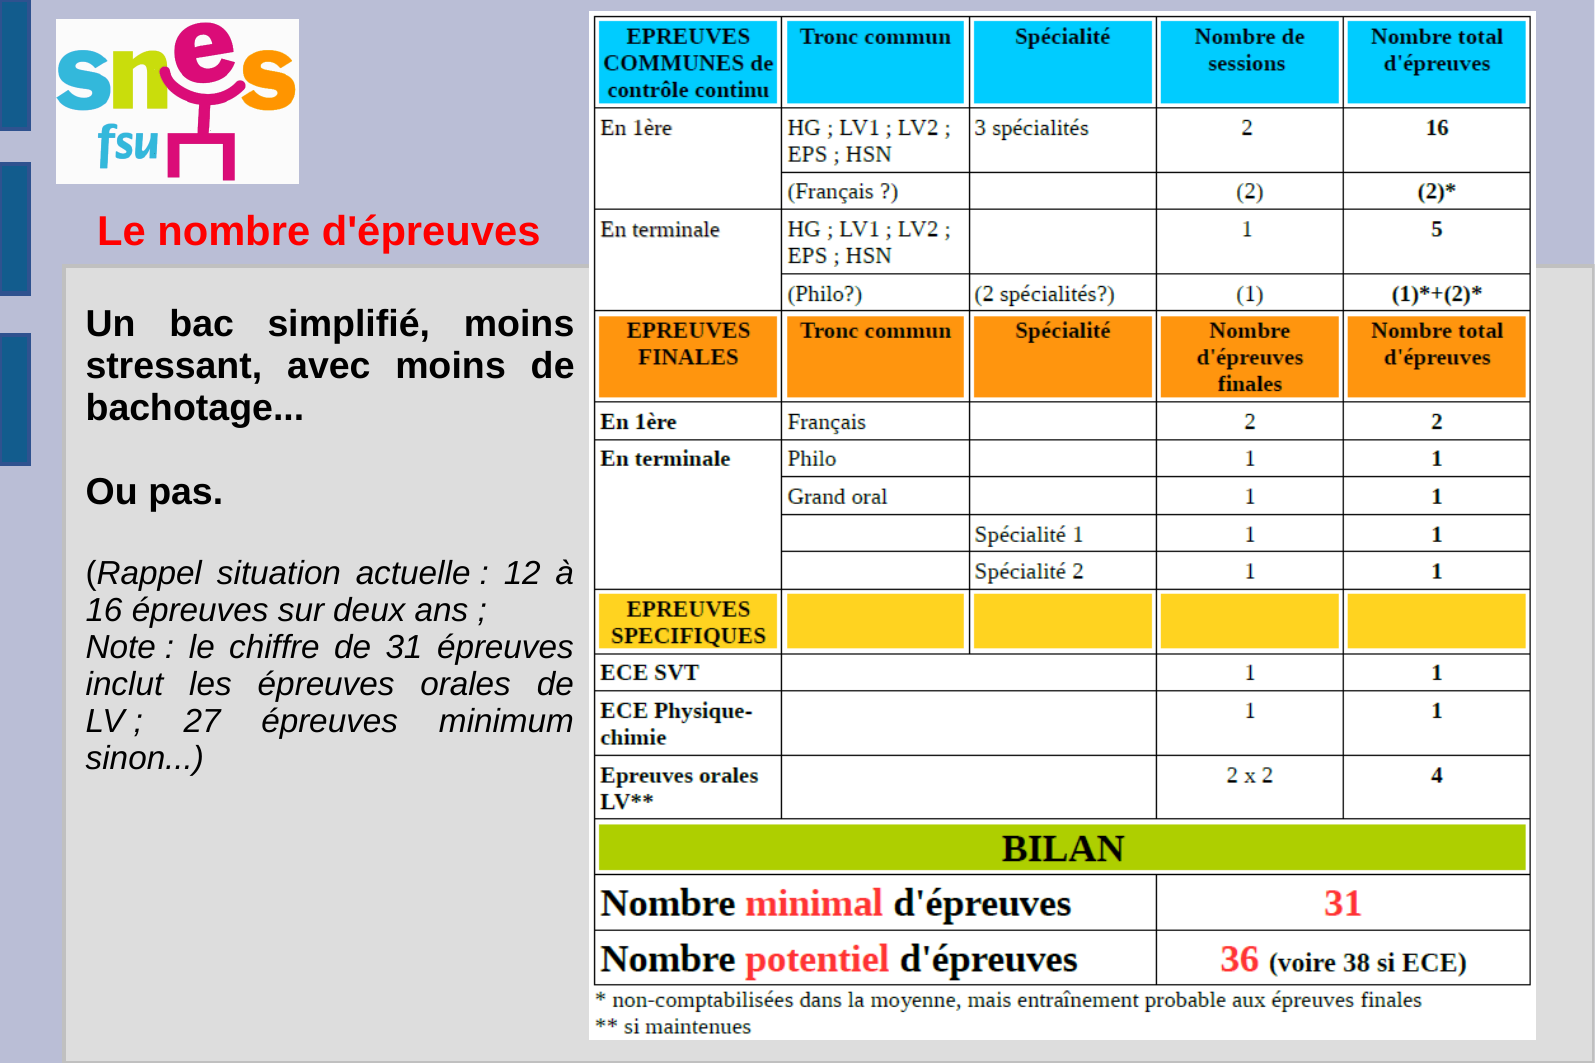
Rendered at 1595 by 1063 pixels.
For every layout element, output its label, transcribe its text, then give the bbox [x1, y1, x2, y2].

picture [56, 19, 299, 184]
text_box Le nombre d'épreuves [59, 200, 579, 264]
picture [589, 11, 1536, 1040]
text_box Un bac simplifié, moins stressant, avec moins de bachotage... Ou pas. (Rappel situation actuelle : 12 à 16 épreuves sur deux ans ; Note : le chiffre de 31 épreuves inclut les épreuves orales de LV ; 27 épreuves minimum sinon...) [70, 295, 589, 959]
